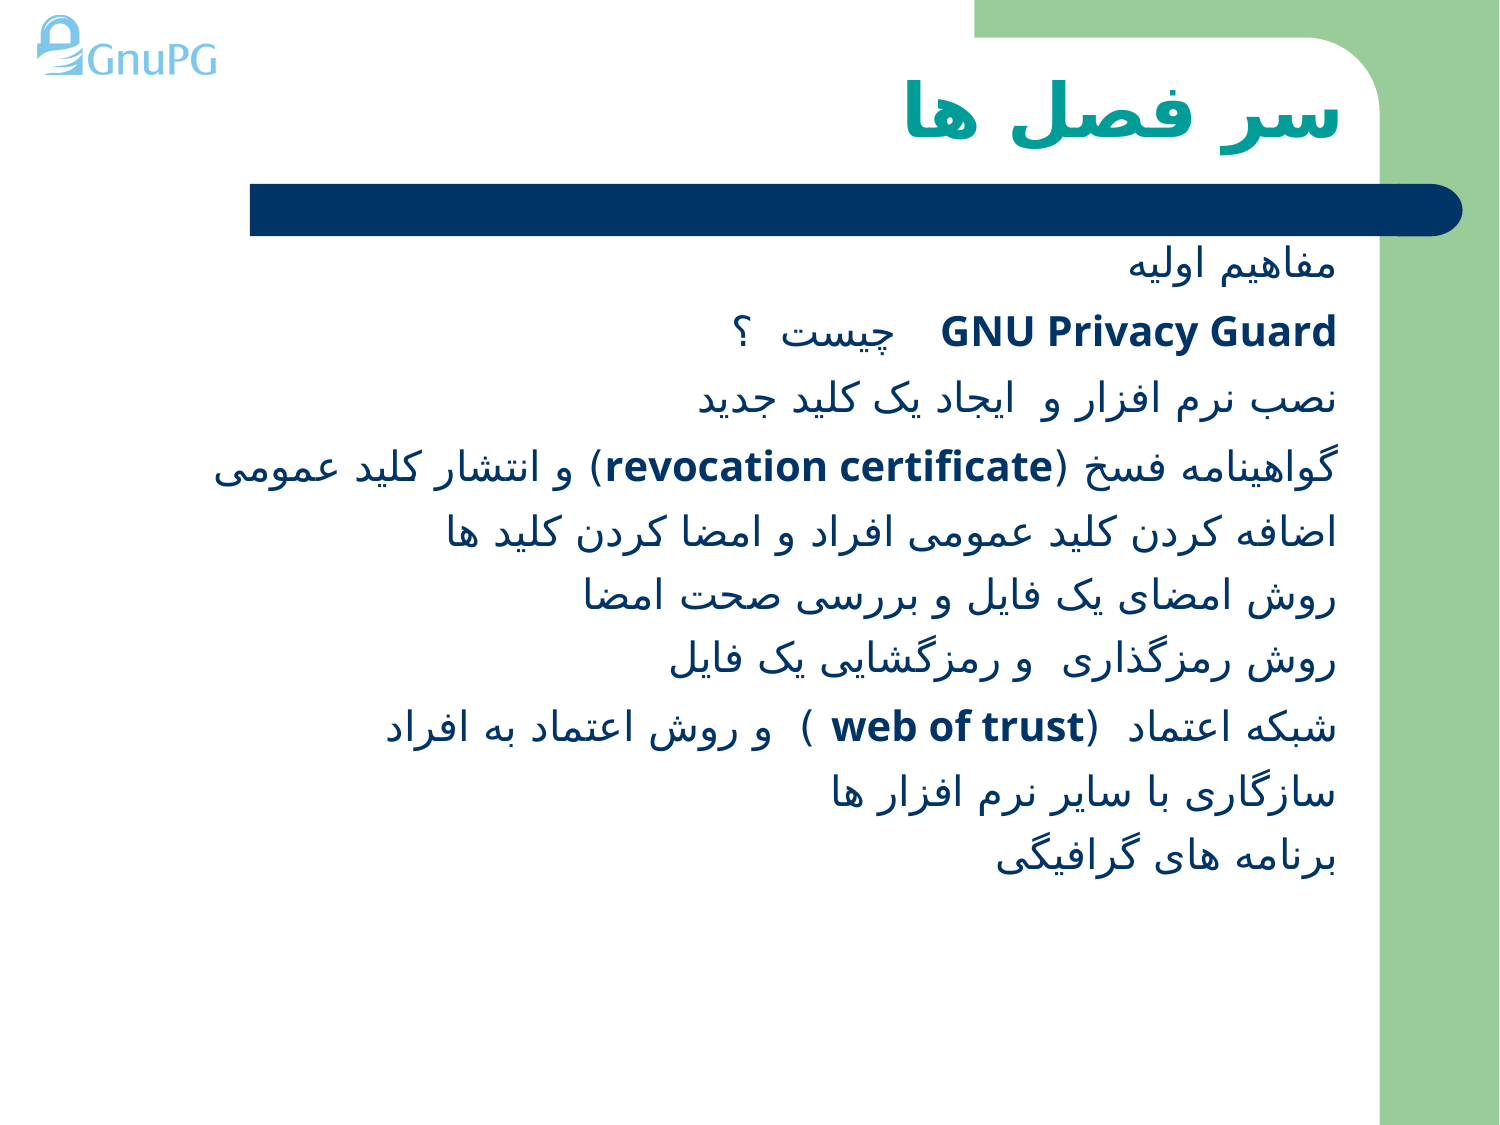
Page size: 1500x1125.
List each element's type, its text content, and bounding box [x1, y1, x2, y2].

title سر فصل ها [21, 32, 1345, 196]
list مفاهیم اولیه GNU Privacy Guard چیست ؟ نصب نرم افزار و ایجاد یک کلید جدید گواهینامه فسخ (revocation certificate) و انتشار کلید عمومی اضافه کردن کلید عمومی افراد و امضا کردن کلید ها روش امضای یک فایل و بررسی صحت امضا روش رمزگذاری و رمزگشایی یک فایل شبکه اعتماد (web of trust ) و روش اعتماد به افراد سازگاری با سایر نرم افزار ها برنامه های گرافیگی [25, 238, 1339, 1113]
